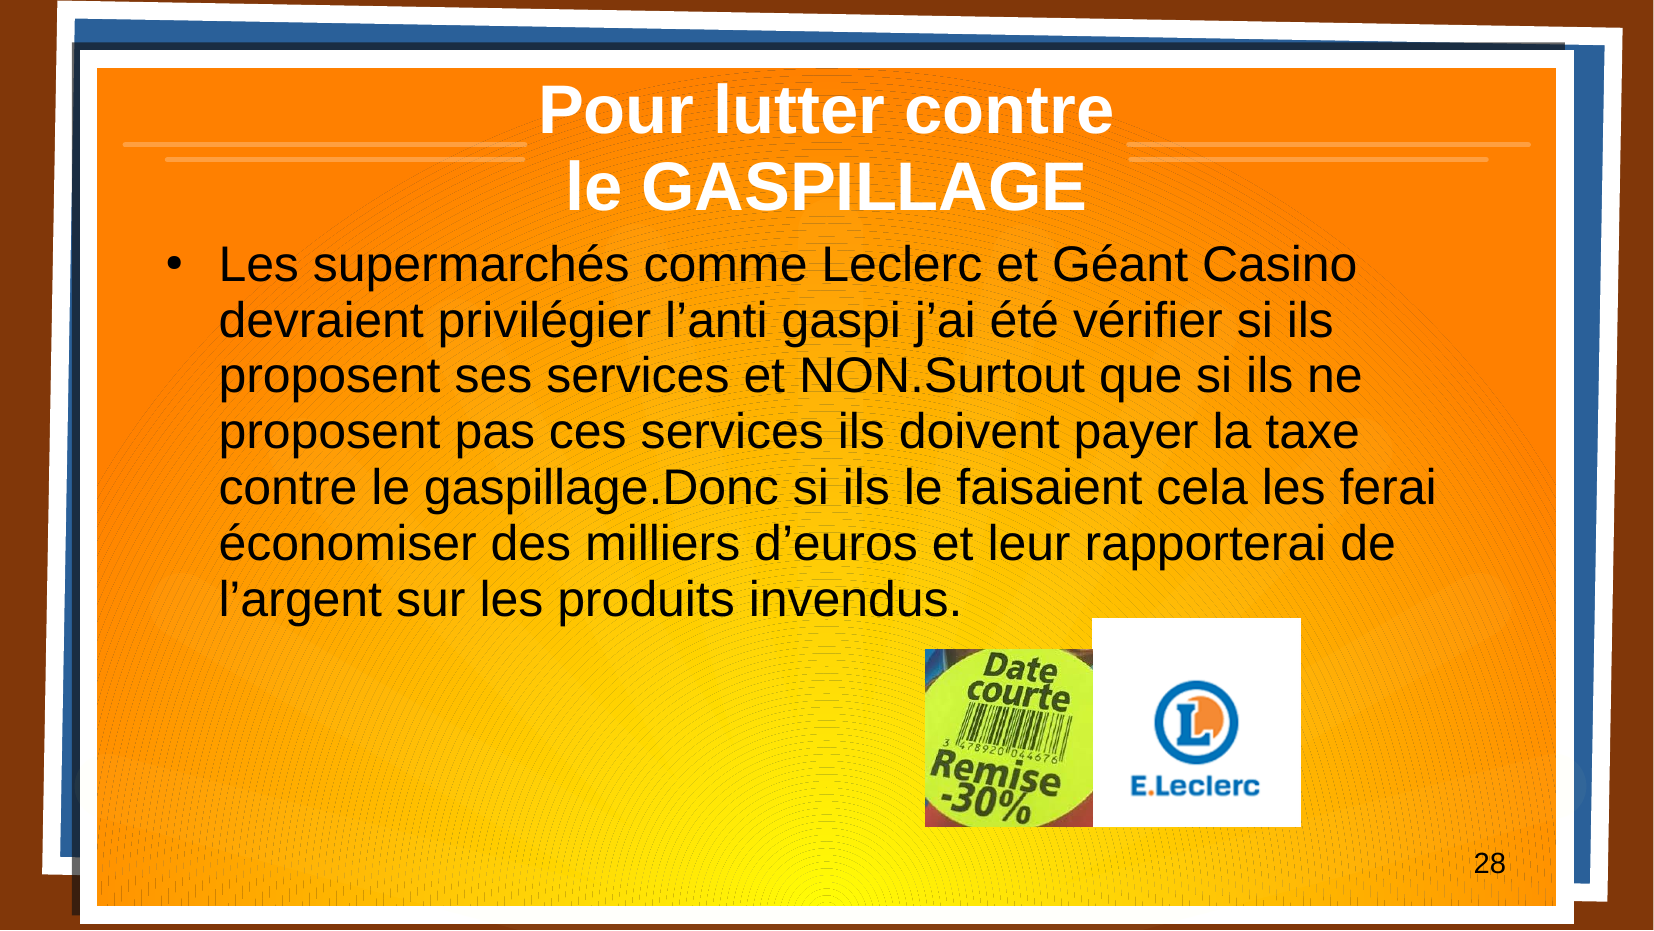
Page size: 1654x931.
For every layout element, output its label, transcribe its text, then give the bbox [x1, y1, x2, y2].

list Les supermarchés comme Leclerc et Géant Casino devraient privilégier l’anti gaspi j’ai été vérifier si ils proposent ses services et NON.Surtout que si ils ne proposent pas ces services ils doivent payer la taxe contre le gaspillage.Donc si ils le faisaient cela les ferai économiser des milliers d’euros et leur rapporterai de l’argent sur les produits invendus. [147, 236, 1506, 827]
picture [925, 618, 1301, 827]
title Pour lutter contre le GASPILLAGE [531, 70, 1123, 225]
